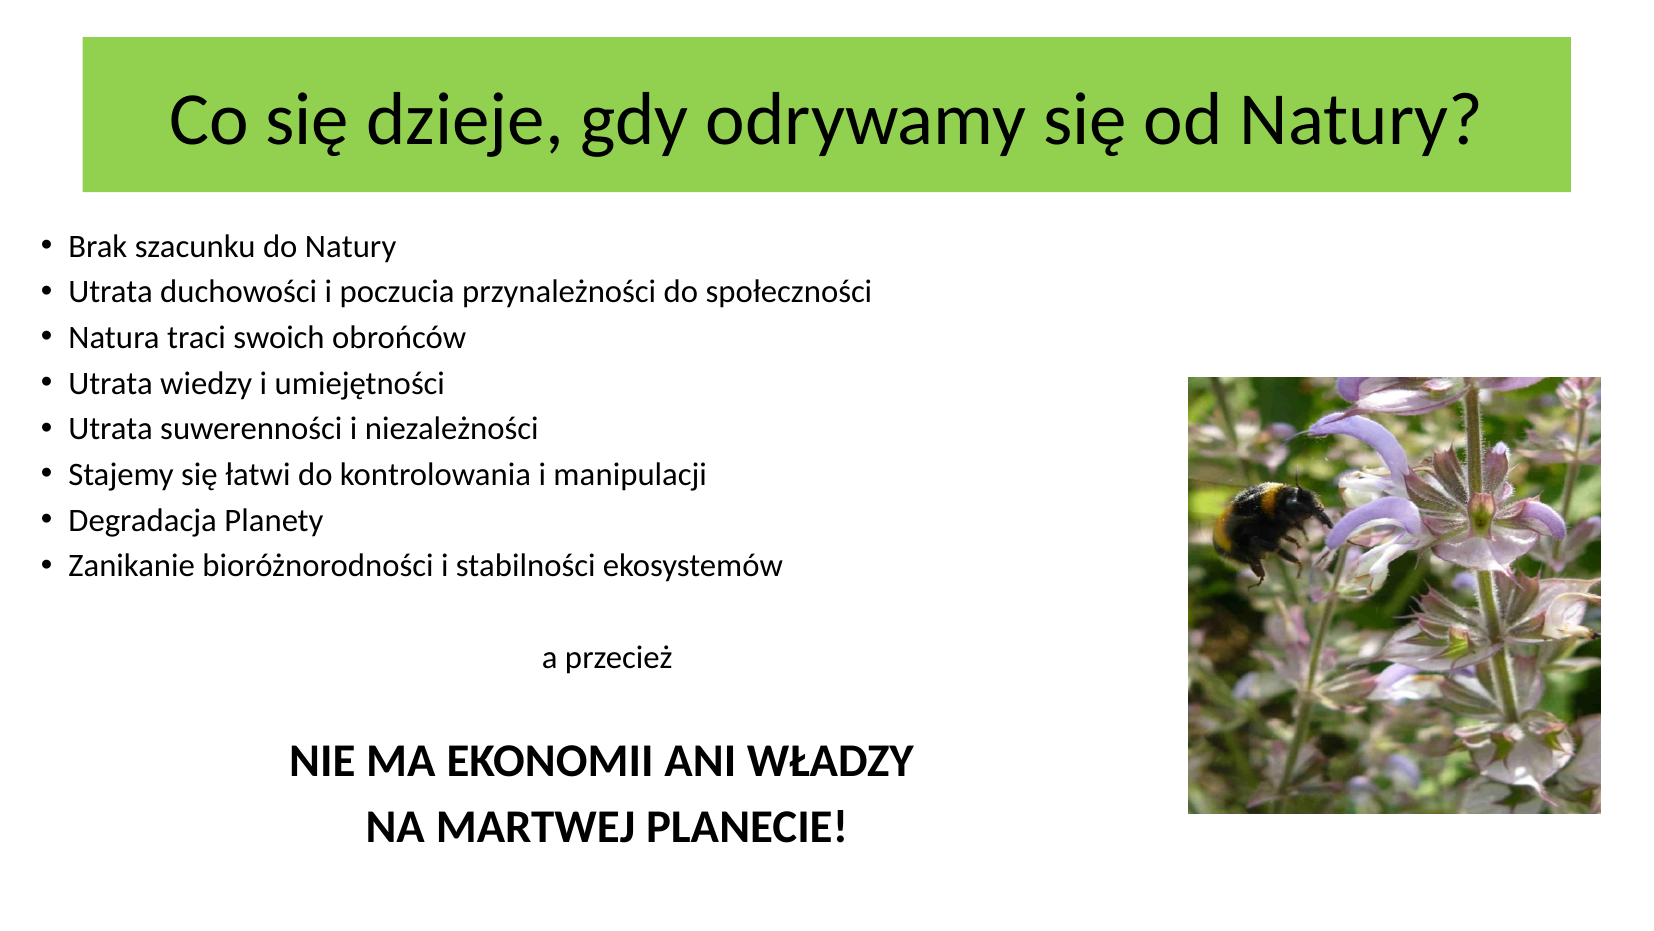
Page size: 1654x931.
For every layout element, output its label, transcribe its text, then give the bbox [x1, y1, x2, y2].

picture [1188, 377, 1601, 814]
title Co się dzieje, gdy odrywamy się od Natury? [82, 37, 1571, 193]
list Brak szacunku do Natury Utrata duchowości i poczucia przynależności do społeczności Natura traci swoich obrońców Utrata wiedzy i umiejętności Utrata suwerenności i niezależności Stajemy się łatwi do kontrolowania i manipulacji Degradacja Planety Zanikanie bioróżnorodności i stabilności ekosystemów a przecież NIE MA EKONOMII ANI WŁADZY NA MARTWEJ PLANECIE! [25, 217, 1189, 863]
